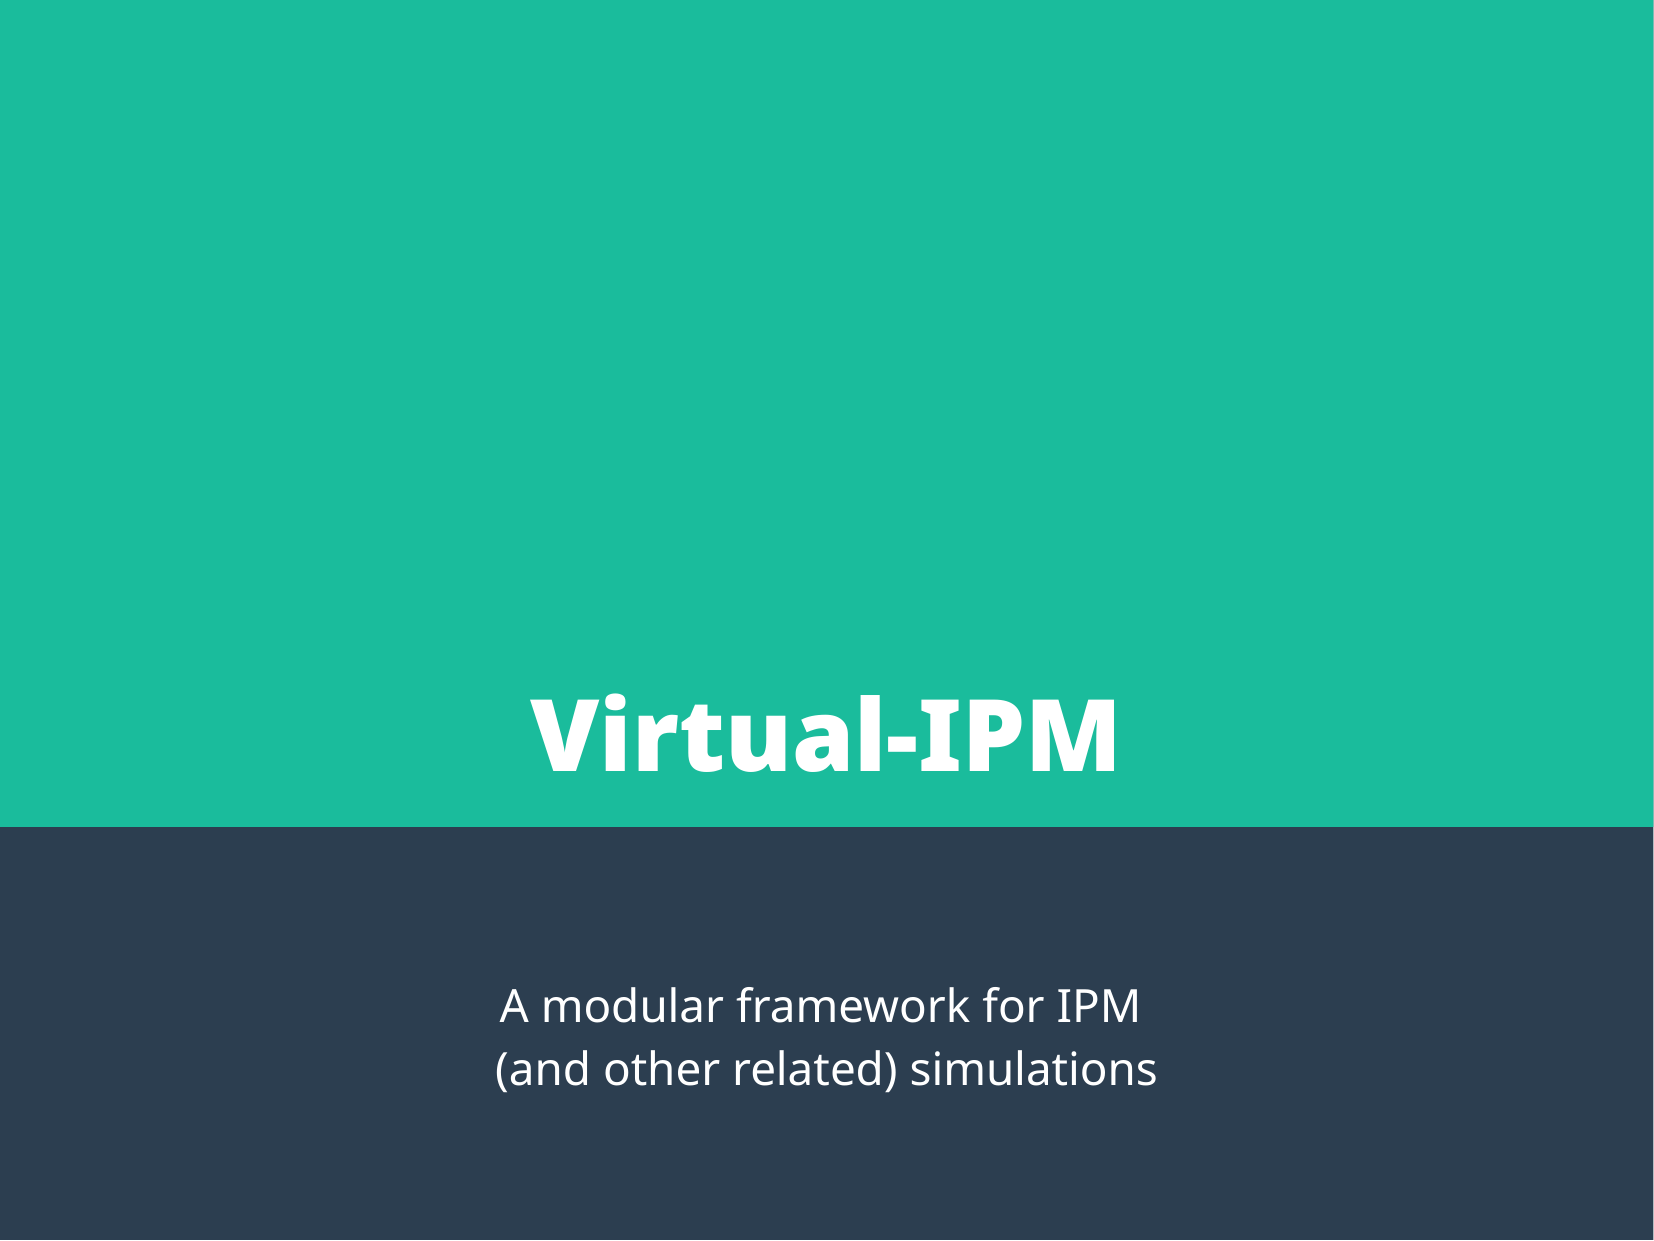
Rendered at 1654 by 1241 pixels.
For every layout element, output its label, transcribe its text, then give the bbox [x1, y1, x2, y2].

title Virtual-IPM [59, 620, 1595, 778]
subtitle A modular framework for IPM (and other related) simulations [59, 874, 1595, 1199]
